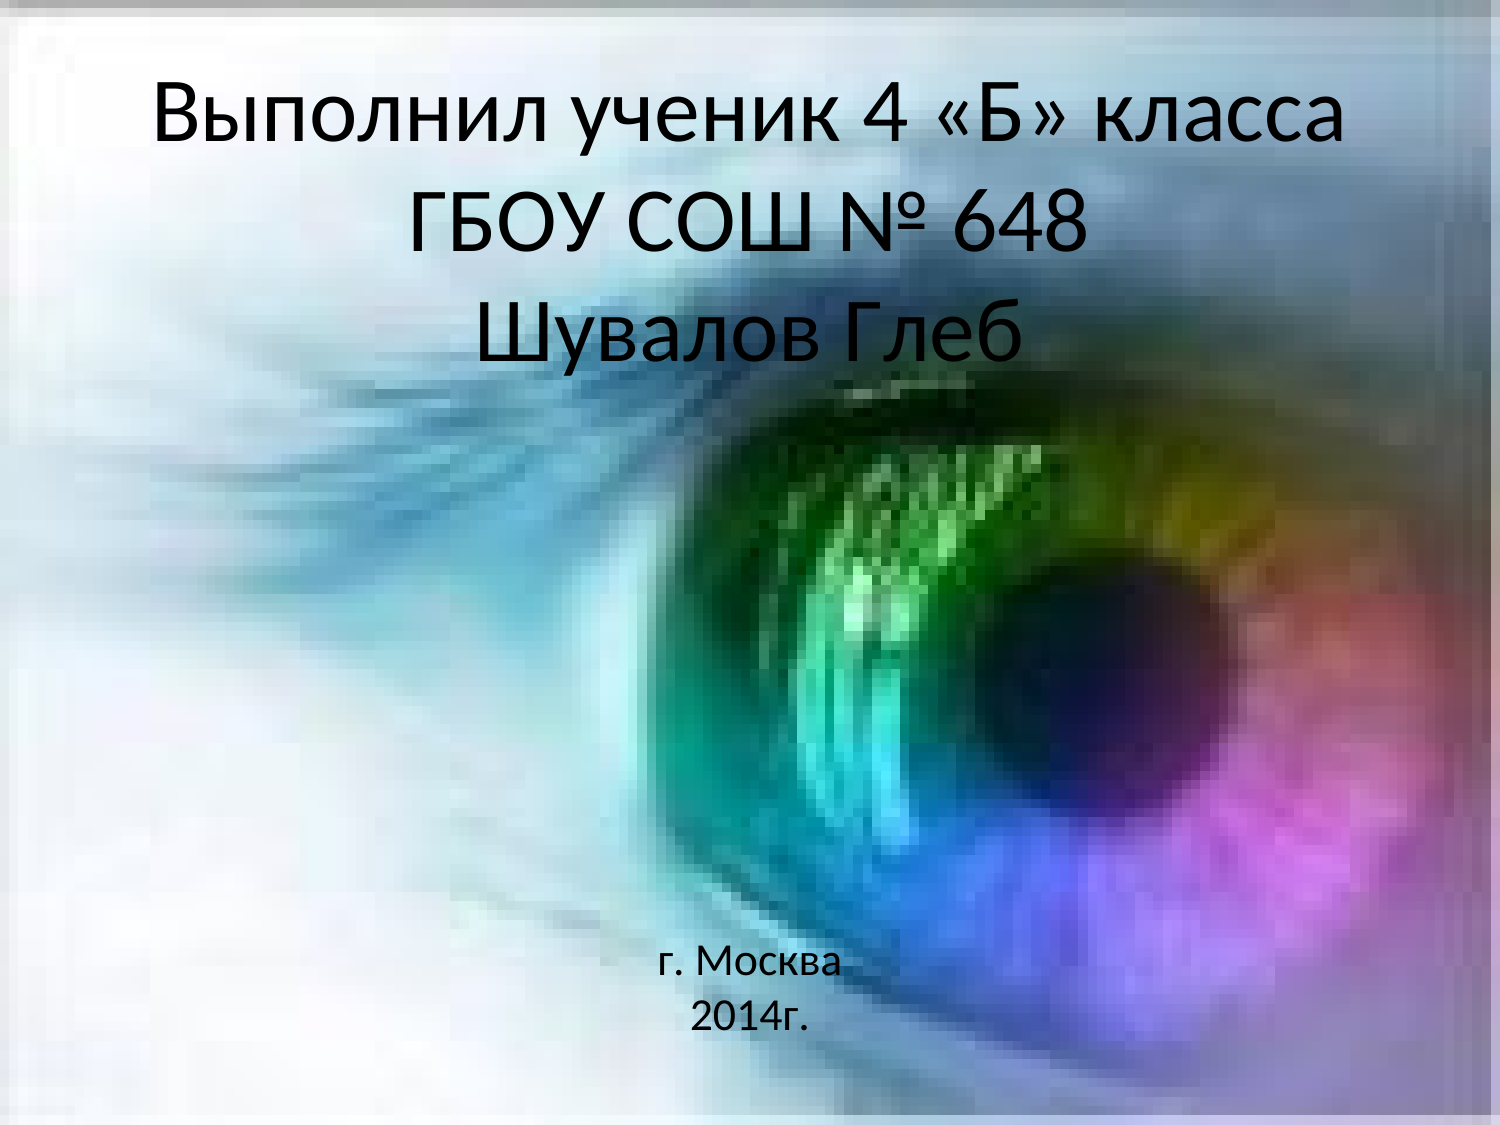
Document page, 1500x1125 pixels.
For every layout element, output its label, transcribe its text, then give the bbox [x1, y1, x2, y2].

text_box Выполнил ученик 4 «Б» класса ГБОУ СОШ № 648 Шувалов Глеб г. Москва 2014г. [75, 42, 1426, 1103]
picture [0, 0, 1500, 1125]
